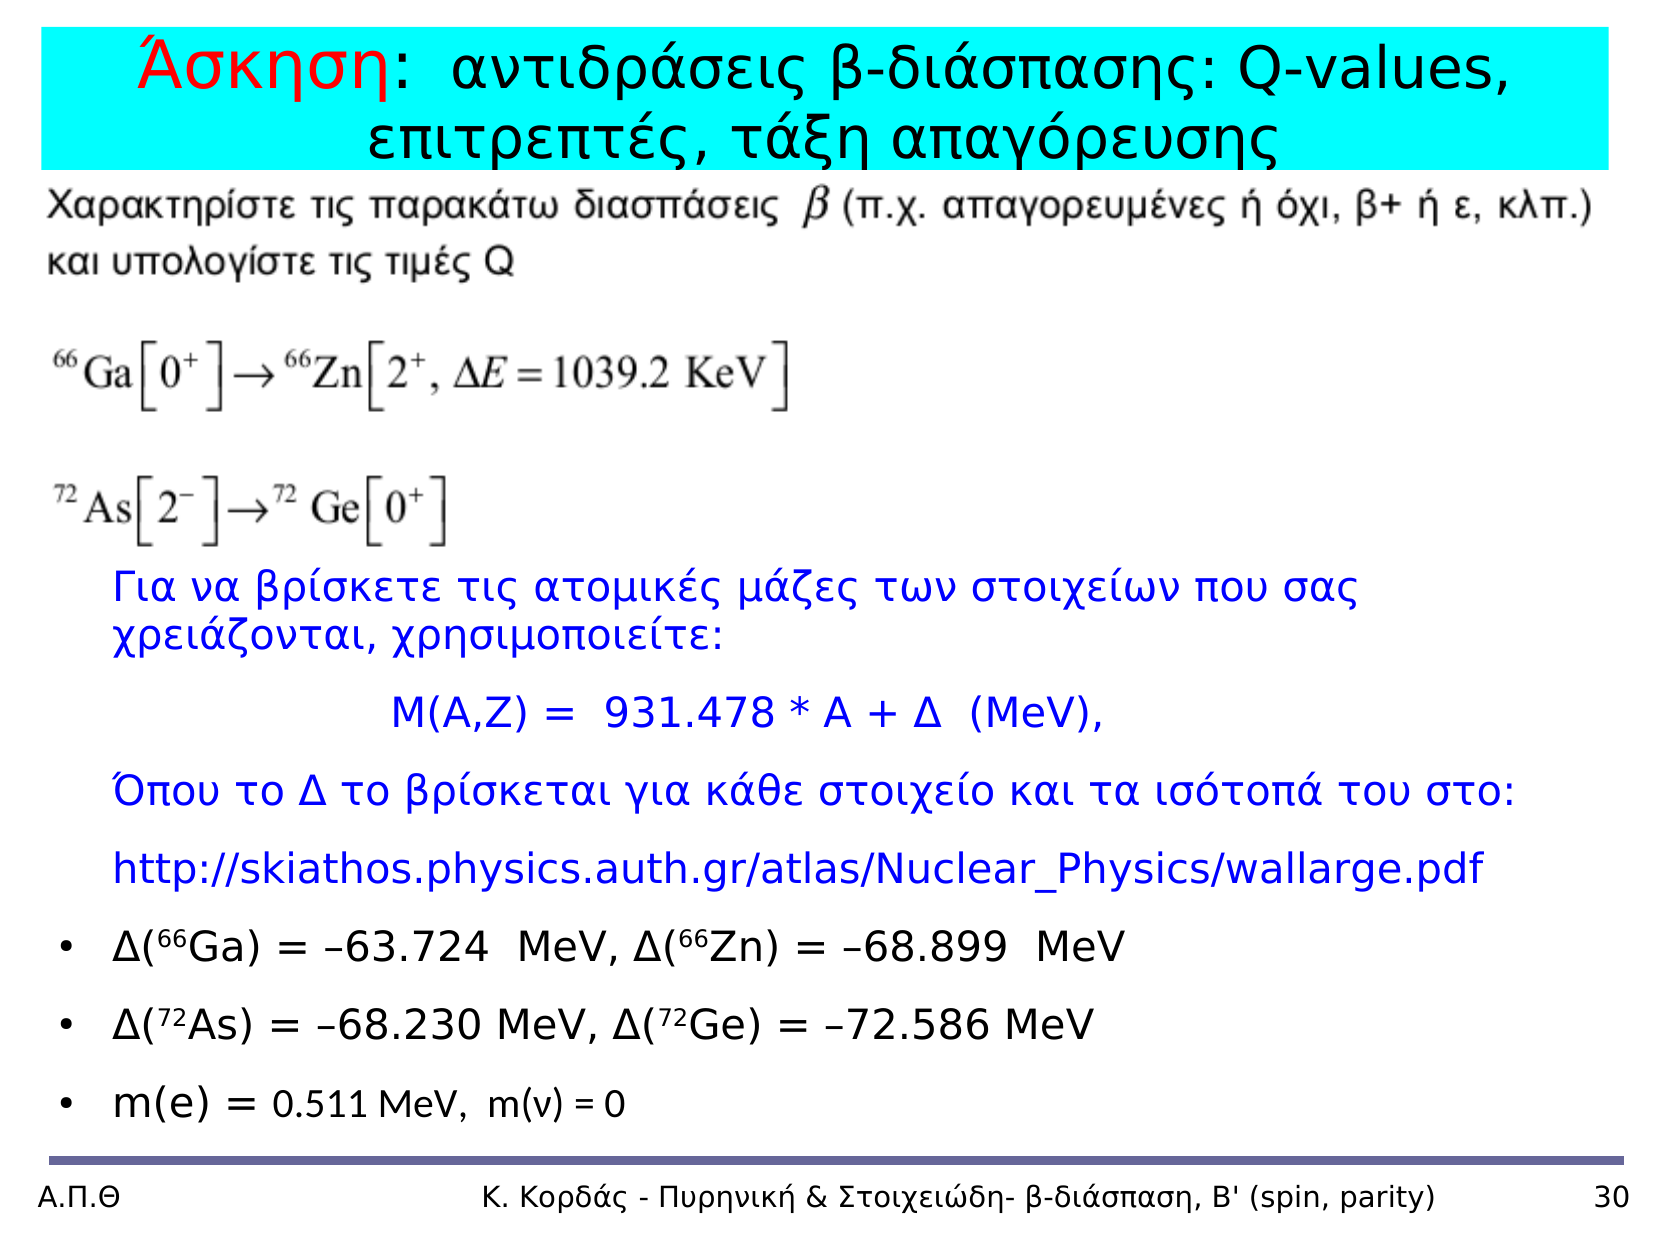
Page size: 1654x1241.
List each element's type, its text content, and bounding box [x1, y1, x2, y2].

picture [9, 170, 1611, 561]
list Για να βρίσκετε τις ατομικές μάζες των στοιχείων που σας χρειάζονται, χρησιμοποιείτε: Μ(Α,Ζ) = 931.478 * Α + Δ (MeV), Όπου το Δ το βρίσκεται για κάθε στοιχείο και τα ισότοπά του στο: http://skiathos.physics.auth.gr/atlas/Nuclear_Physics/wallarge.pdf Δ(66Ga) = –63.724 MeV, Δ(66Zn) = –68.899 MeV Δ(72As) = –68.230 MeV, Δ(72Ge) = –72.586 MeV m(e) = 0.511 ΜeV, m(ν) = 0 [41, 562, 1595, 1134]
title Άσκηση: αντιδράσεις β-διάσπασης: Q-values, επιτρεπτές, τάξη απαγόρευσης [41, 26, 1609, 170]
